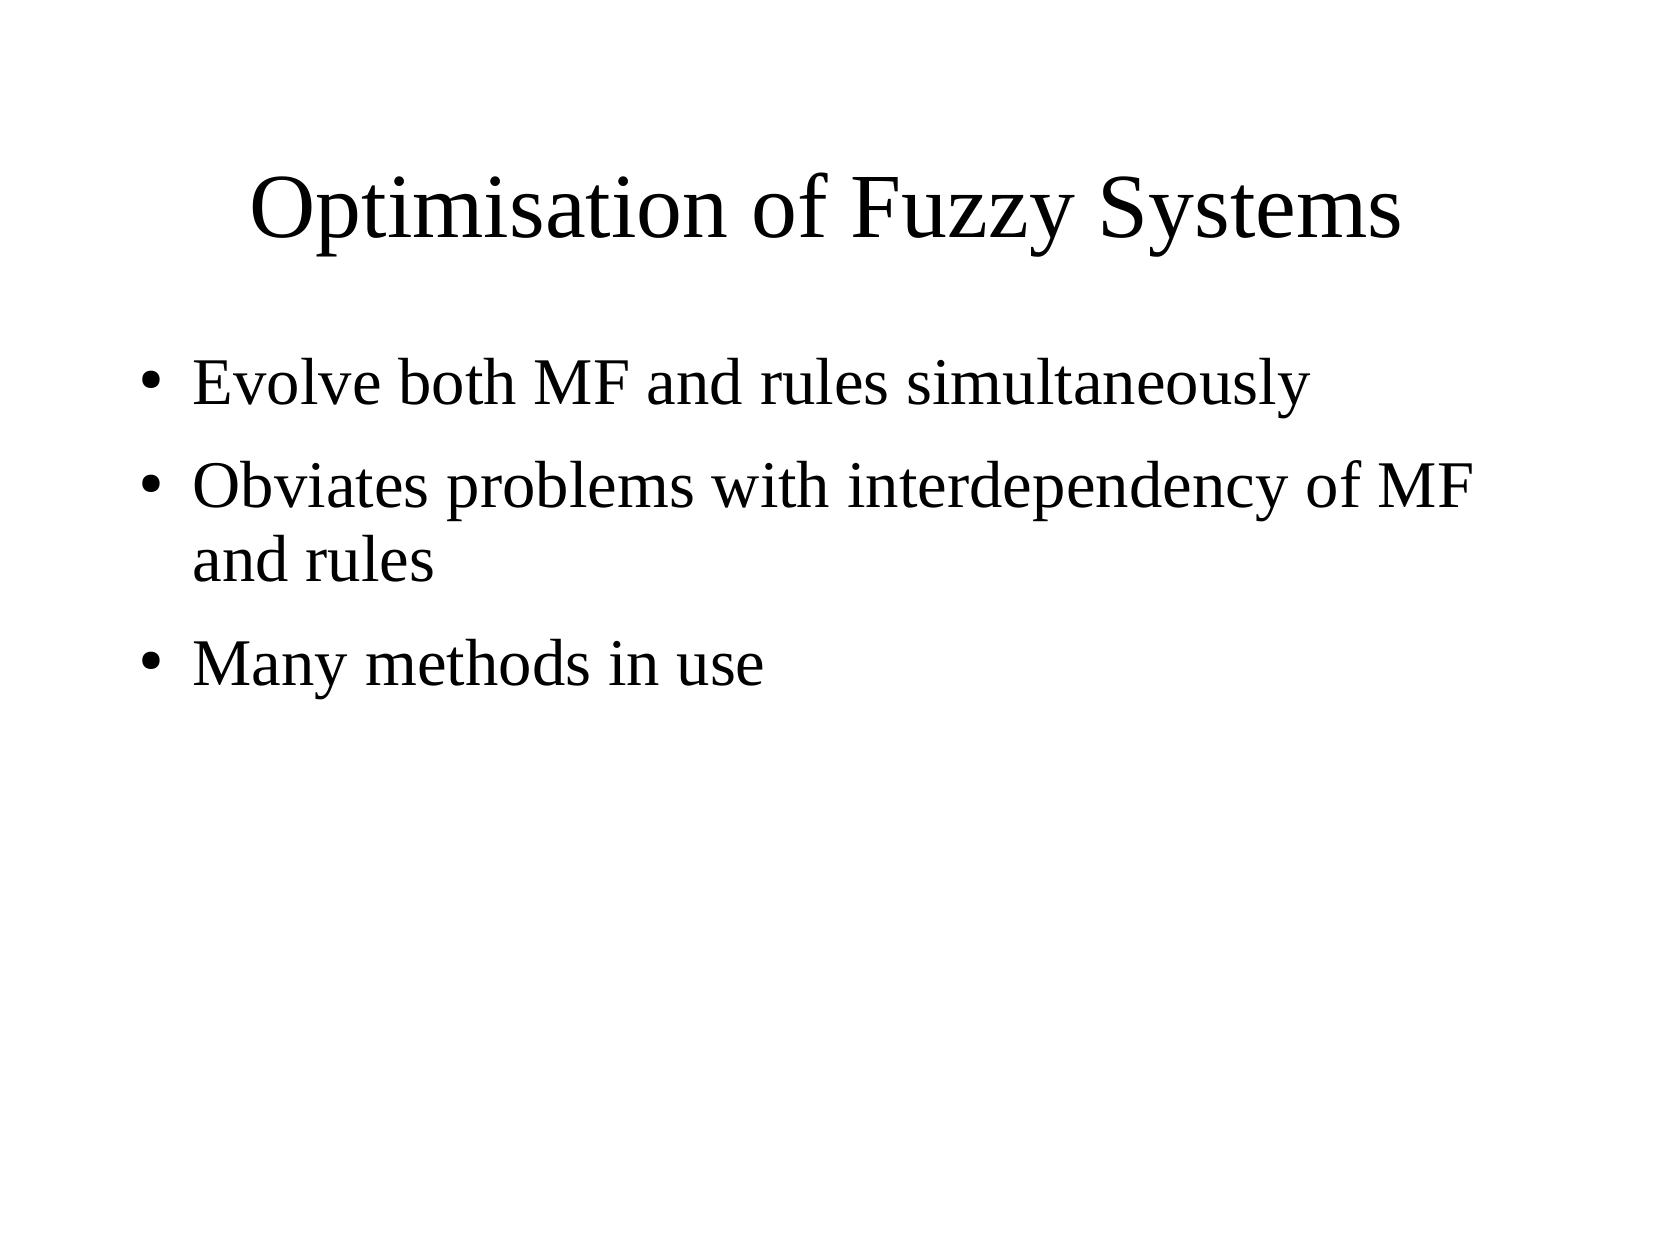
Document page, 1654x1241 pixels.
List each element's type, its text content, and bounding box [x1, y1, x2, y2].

list Evolve both MF and rules simultaneously Obviates problems with interdependency of MF and rules Many methods in use [121, 344, 1534, 1127]
title Optimisation of Fuzzy Systems [121, 102, 1534, 311]
